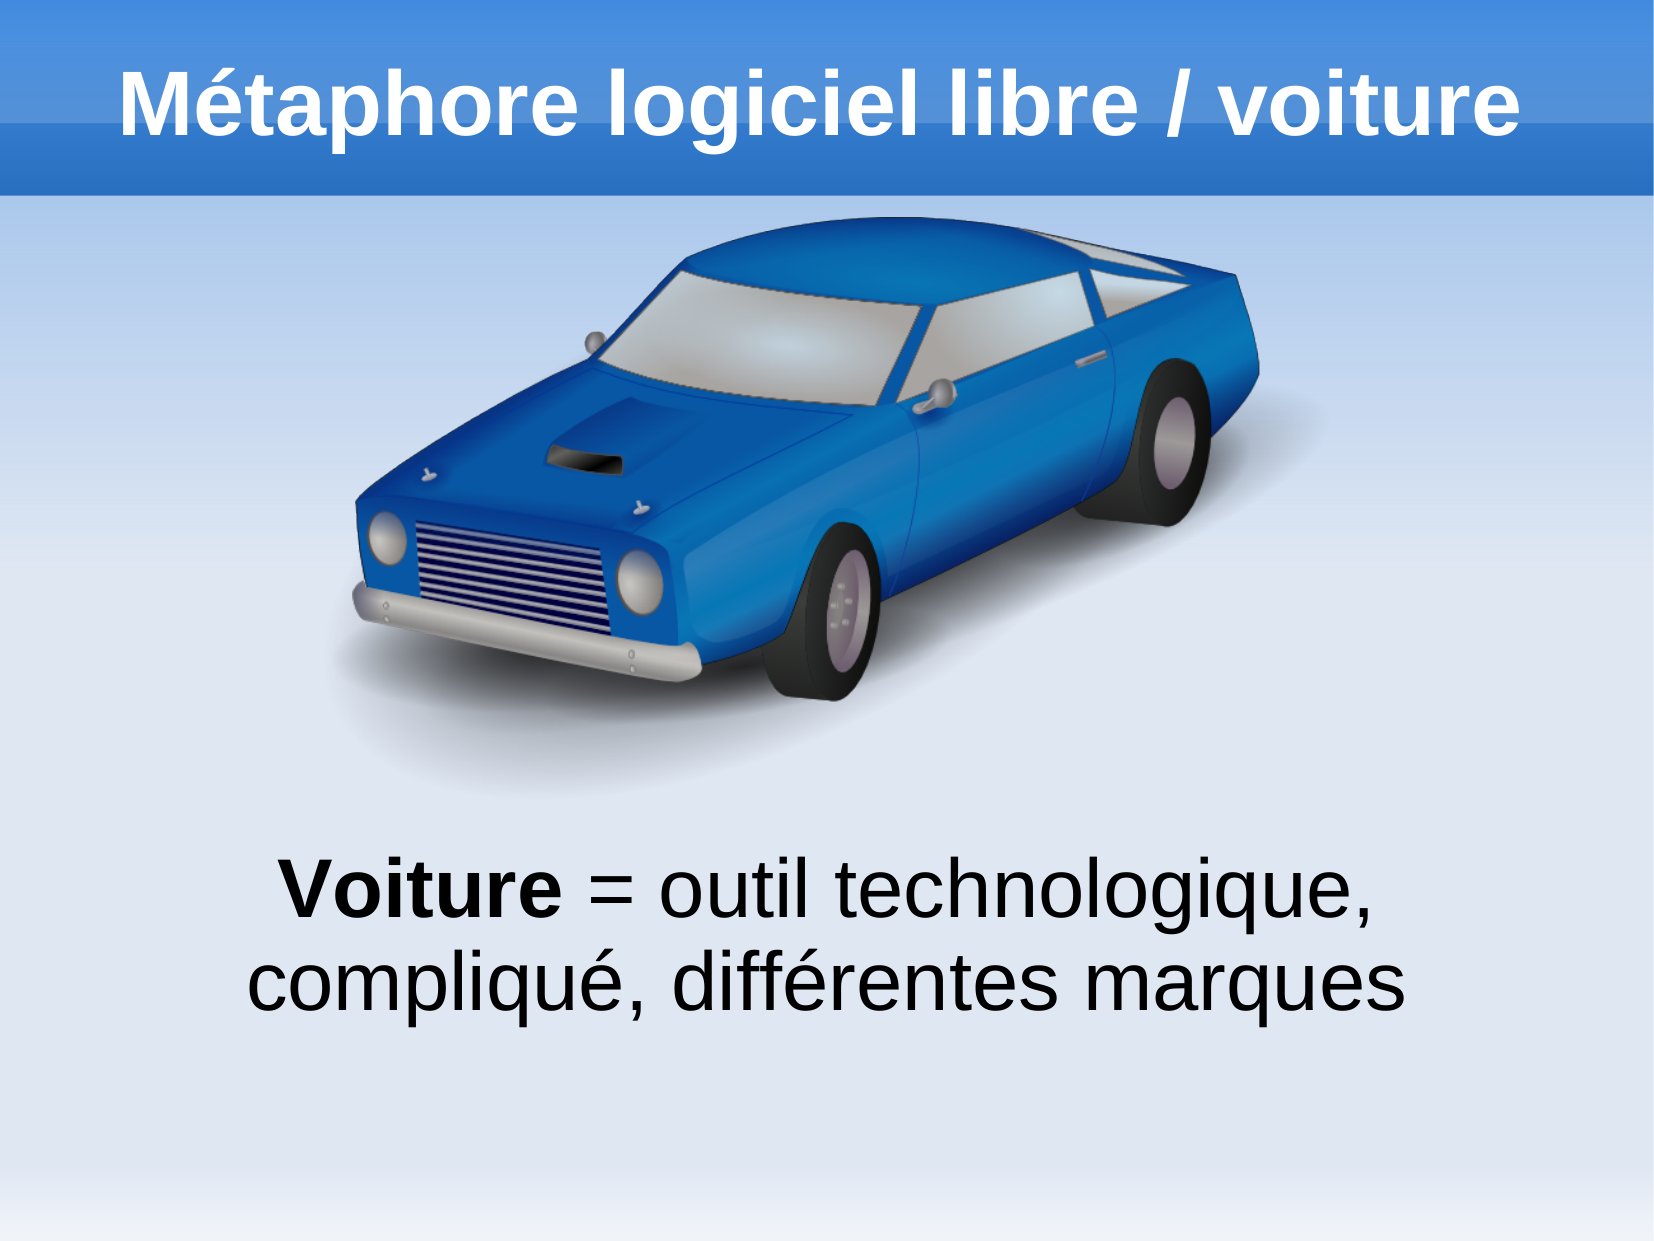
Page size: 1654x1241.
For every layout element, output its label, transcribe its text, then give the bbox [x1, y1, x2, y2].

title Métaphore logiciel libre / voiture [76, 0, 1565, 208]
picture [0, 0, 1654, 1241]
text_box Voiture = outil technologique, compliqué, différentes marques [200, 834, 1453, 1060]
